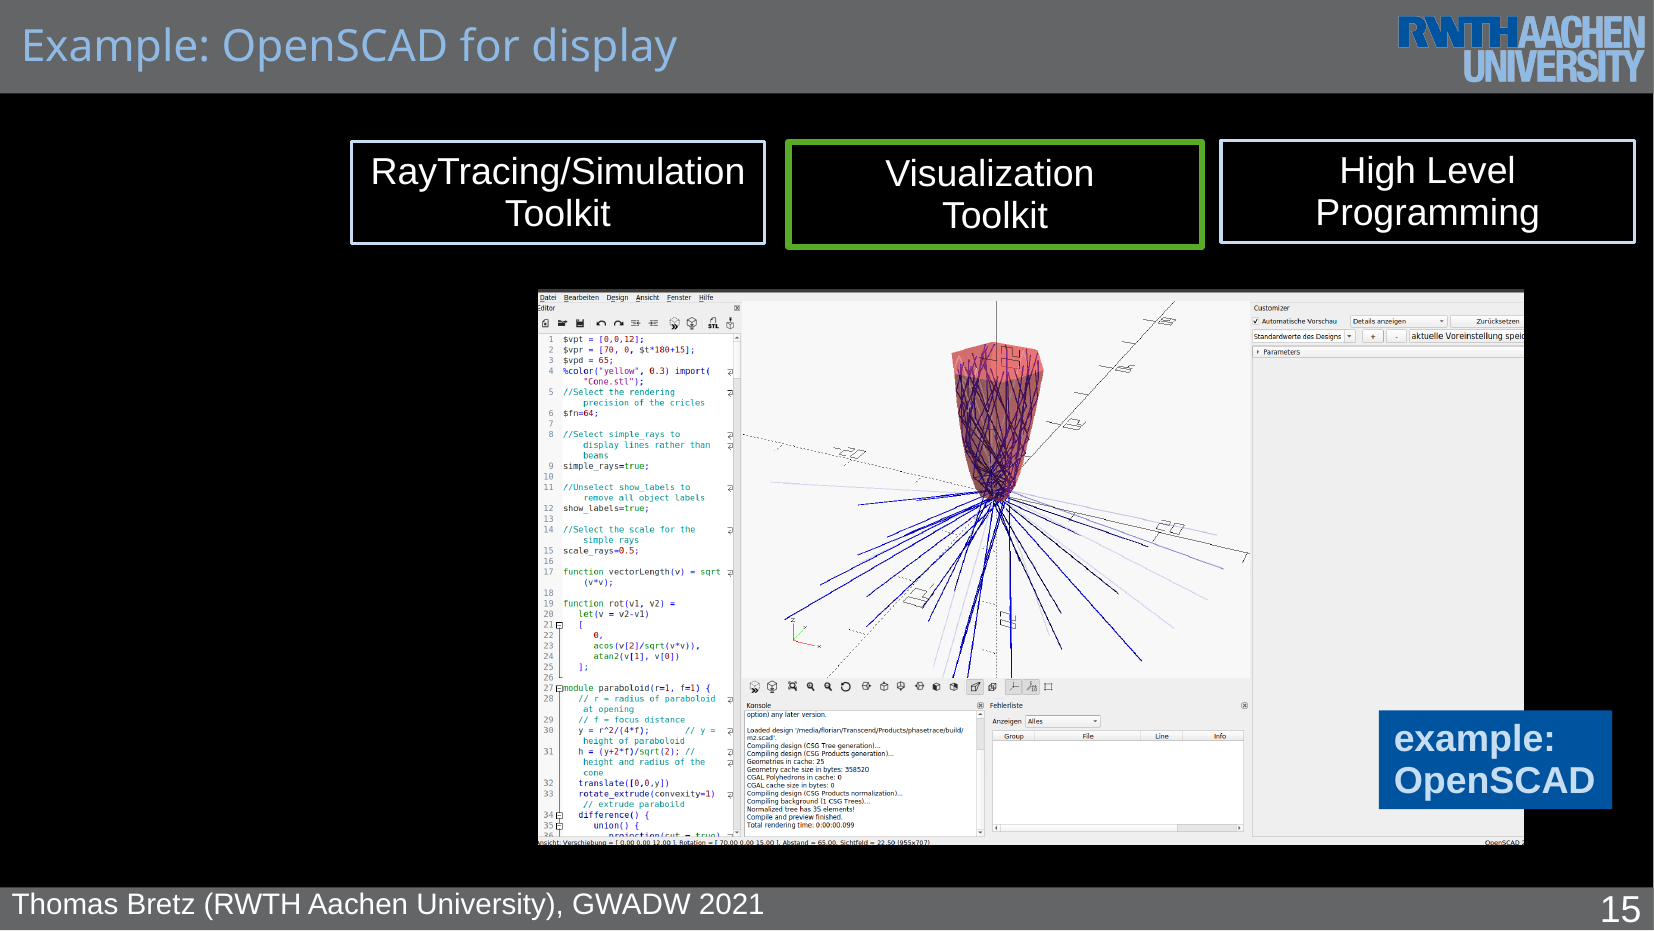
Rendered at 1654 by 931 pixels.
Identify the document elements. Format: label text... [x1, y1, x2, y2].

text_box Visualization Toolkit [788, 141, 1202, 247]
picture [1363, 0, 1654, 113]
text_box High Level Programming [1220, 140, 1635, 243]
text_box example: OpenSCAD [1378, 710, 1613, 810]
picture [538, 289, 1524, 845]
title Example: OpenSCAD for display [20, 7, 1510, 82]
text_box RayTracing/Simulation Toolkit [351, 141, 765, 244]
